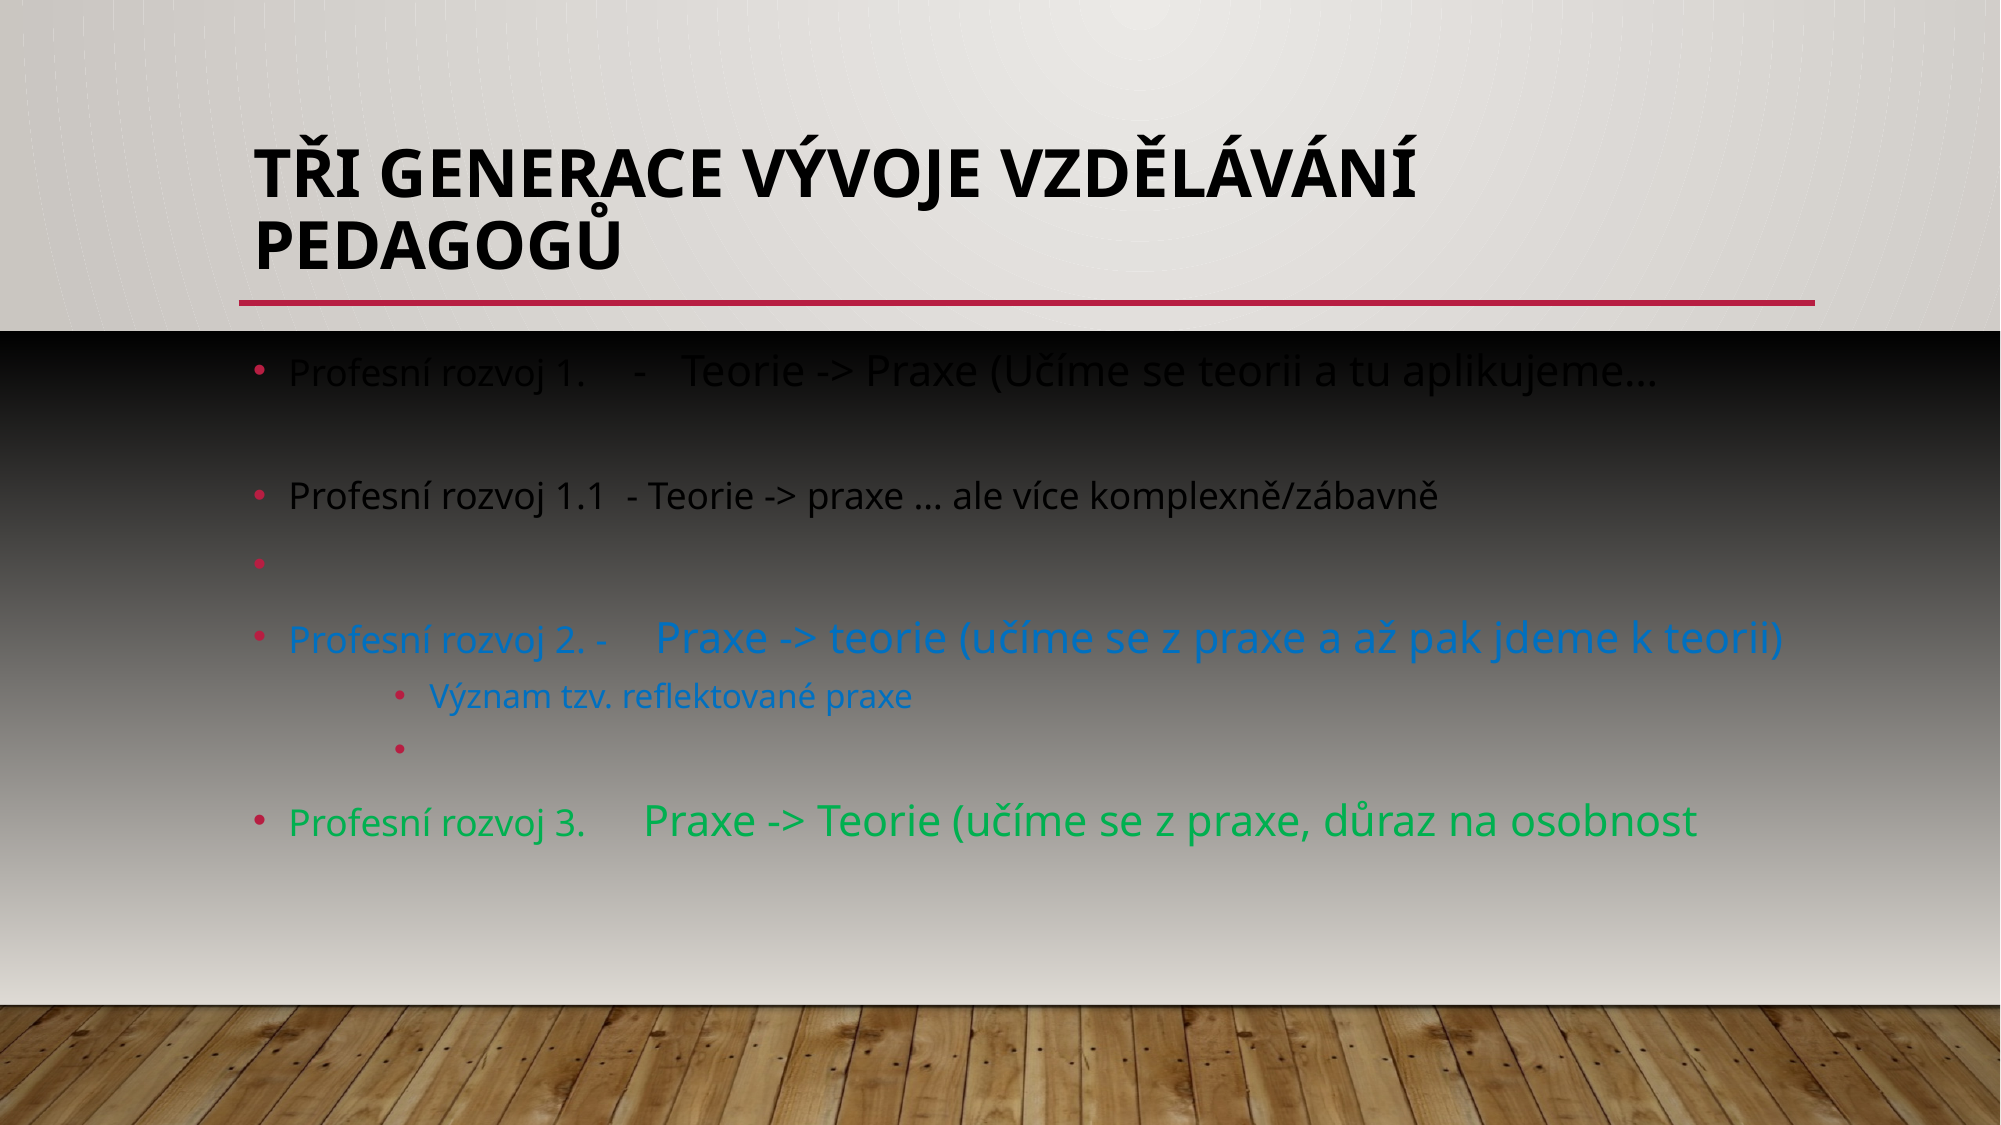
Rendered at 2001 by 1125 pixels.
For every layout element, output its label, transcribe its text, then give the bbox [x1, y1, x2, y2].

list Profesní rozvoj 1. - Teorie -> Praxe (Učíme se teorii a tu aplikujeme… Profesní rozvoj 1.1 - Teorie -> praxe … ale více komplexně/zábavně Profesní rozvoj 2. - Praxe -> teorie (učíme se z praxe a až pak jdeme k teorii) Význam tzv. reflektované praxe Profesní rozvoj 3. Praxe -> Teorie (učíme se z praxe, důraz na osobnost [238, 330, 1814, 897]
title Tři generace vývoje vzdělávání pedagogů [238, 131, 1814, 305]
